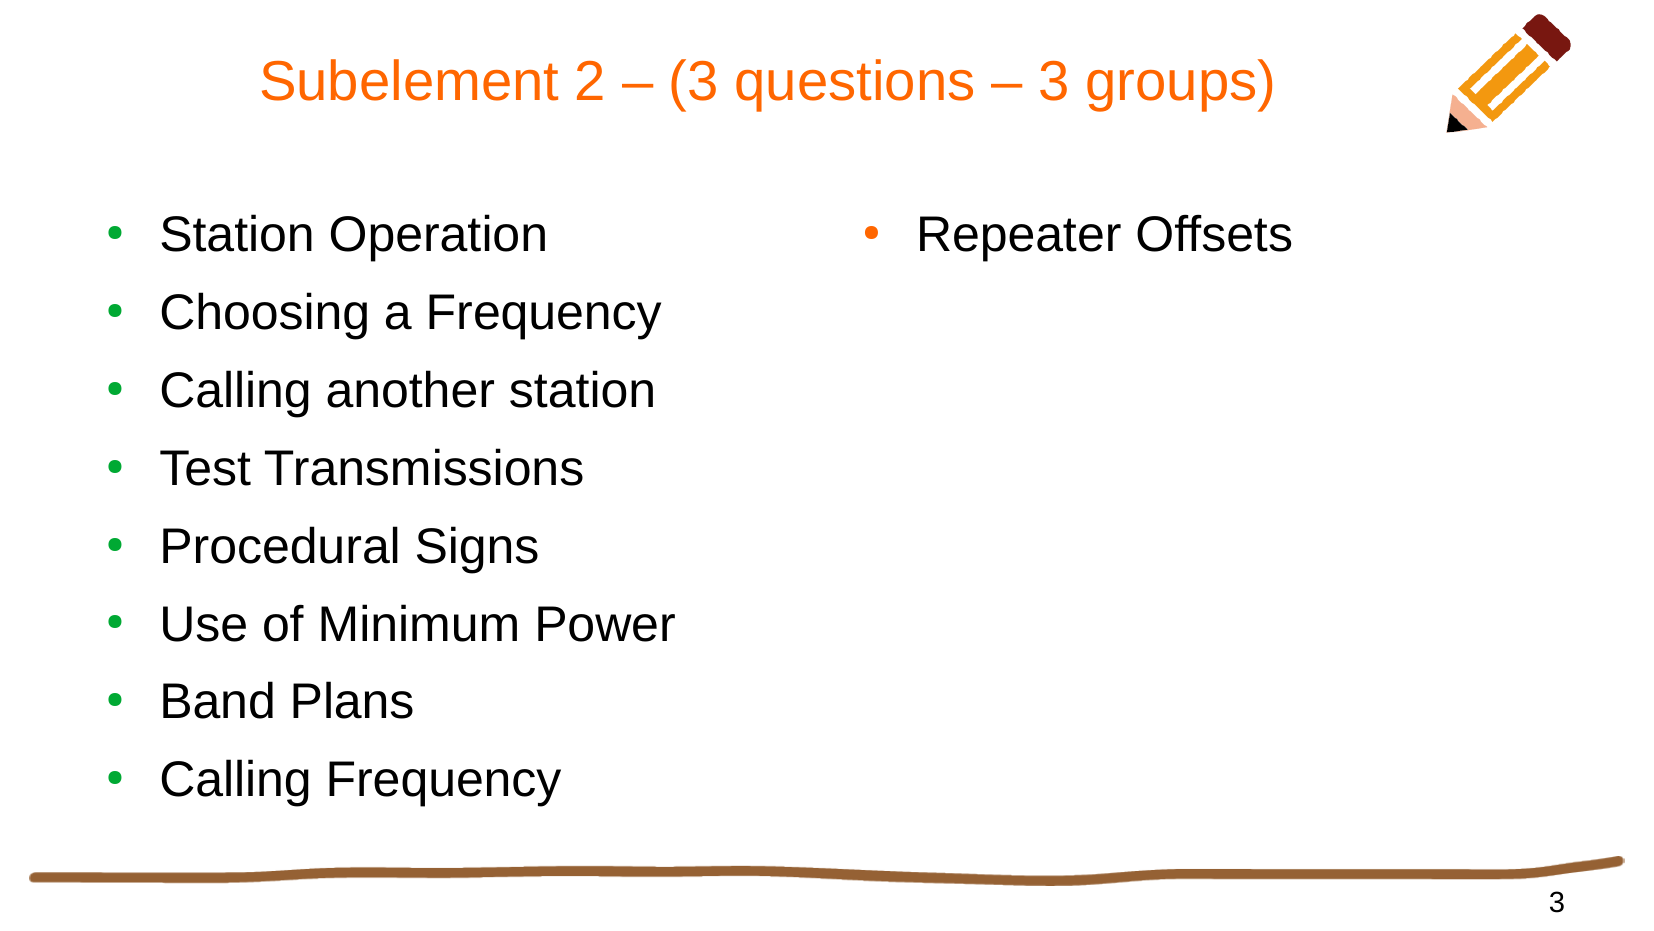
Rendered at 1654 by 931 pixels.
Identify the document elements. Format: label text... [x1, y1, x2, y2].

title Subelement 2 – (3 questions – 3 groups) [88, 29, 1447, 133]
picture [1446, 14, 1571, 133]
list Repeater Offsets [845, 206, 1566, 857]
list Station Operation Choosing a Frequency Calling another station Test Transmissions Procedural Signs Use of Minimum Power Band Plans Calling Frequency [88, 206, 809, 857]
picture [29, 856, 1625, 886]
